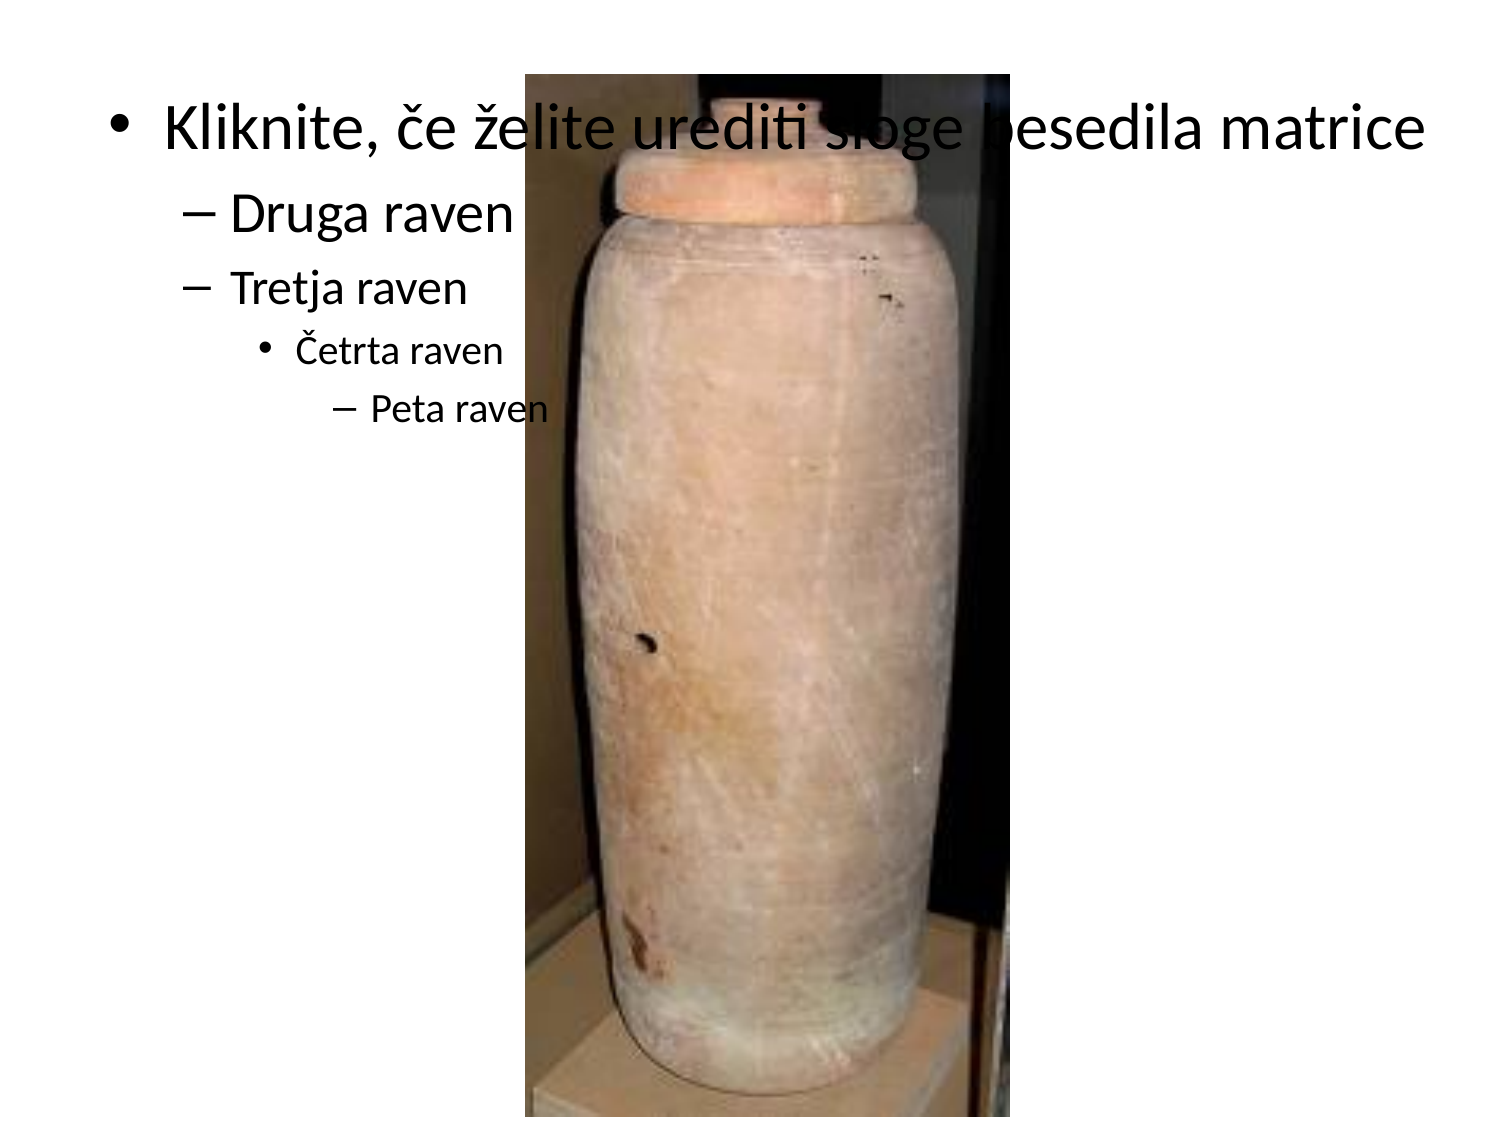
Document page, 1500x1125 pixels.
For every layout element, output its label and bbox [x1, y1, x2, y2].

title [505, 133, 525, 145]
picture [525, 74, 1010, 1117]
title [324, 207, 335, 218]
title [505, 121, 523, 130]
title [75, 45, 1425, 233]
